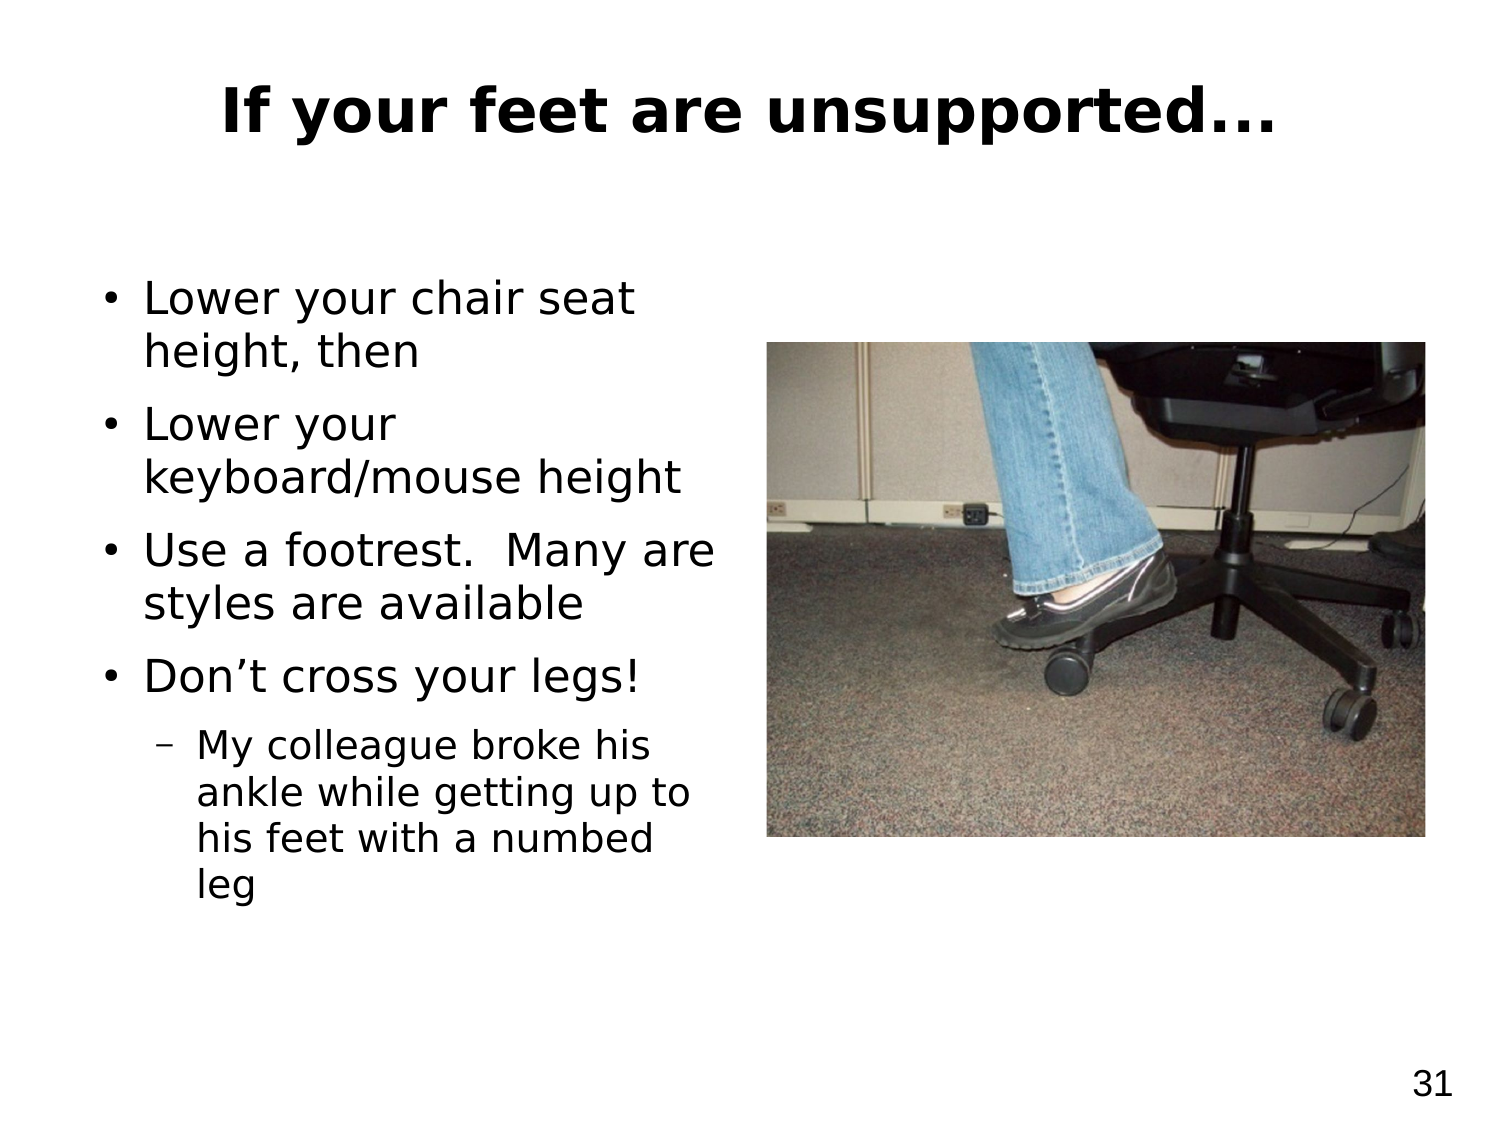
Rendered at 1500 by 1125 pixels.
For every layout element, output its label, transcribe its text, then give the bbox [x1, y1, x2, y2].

picture [766, 342, 1426, 837]
list Lower your chair seat height, then Lower your keyboard/mouse height Use a footrest. Many are styles are available Don’t cross your legs! My colleague broke his ankle while getting up to his feet with a numbed leg [75, 263, 734, 916]
title If your feet are unsupported... [75, 44, 1425, 177]
